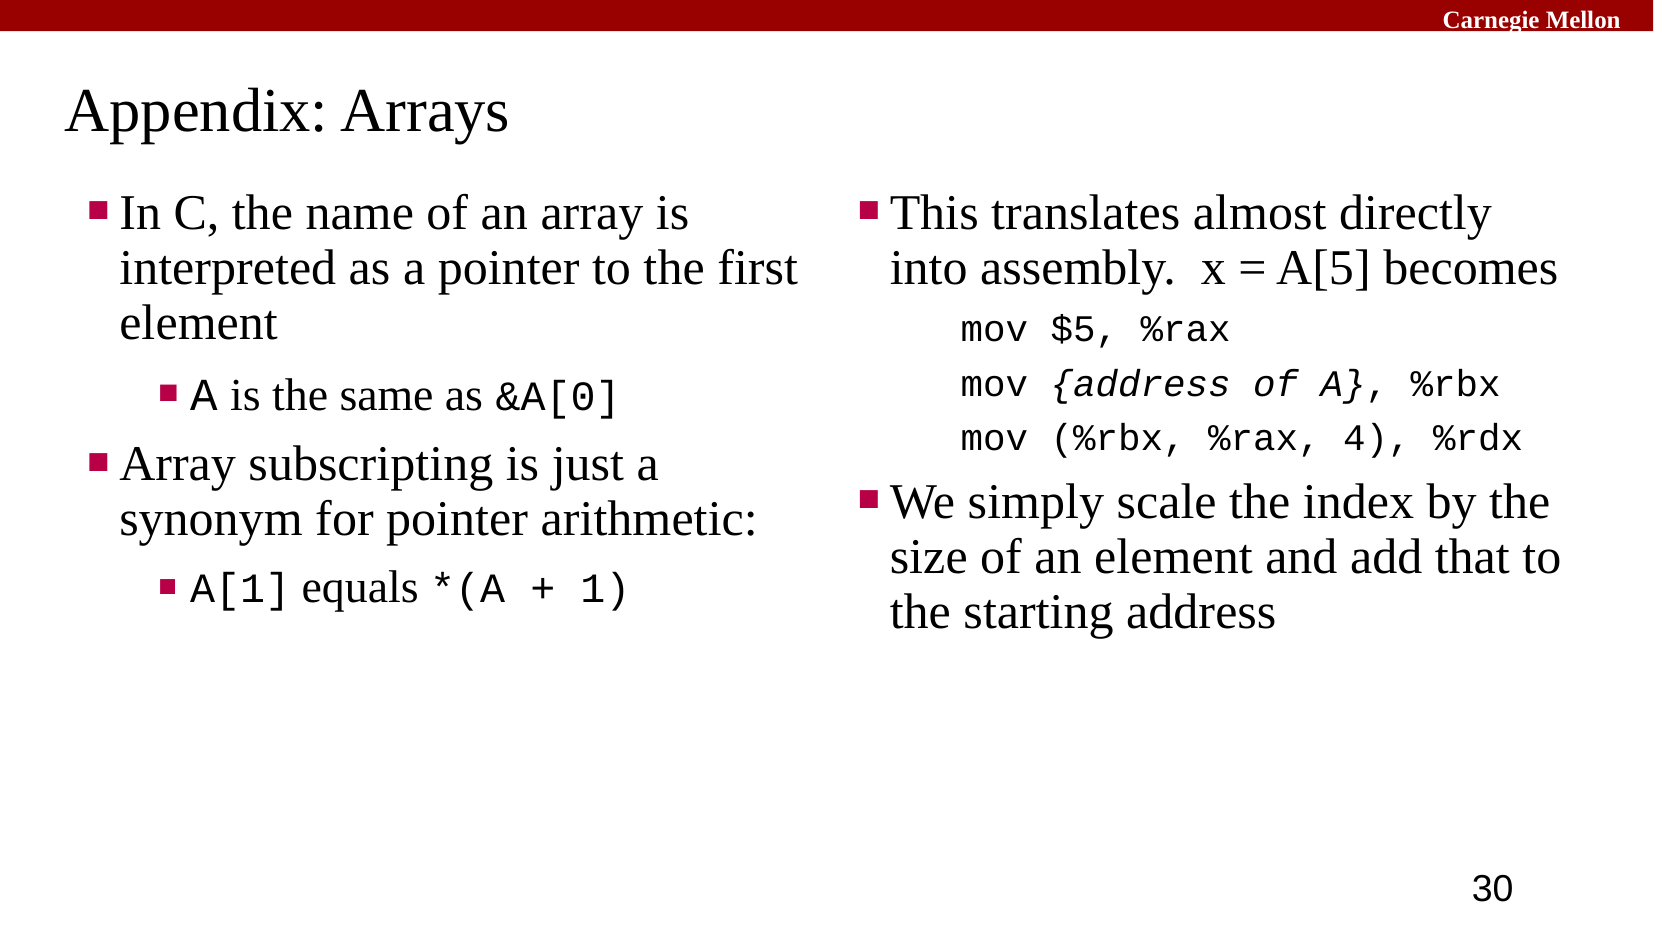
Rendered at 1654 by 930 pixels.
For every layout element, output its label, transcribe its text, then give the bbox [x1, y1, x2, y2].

list This translates almost directly into assembly. x = A[5] becomes mov $5, %rax mov {address of A}, %rbx mov (%rbx, %rax, 4), %rdx We simply scale the index by the size of an element and add that to the starting address [842, 184, 1576, 859]
list In C, the name of an array is interpreted as a pointer to the first element A is the same as &A[0] Array subscripting is just a synonym for pointer arithmetic: A[1] equals *(A + 1) [71, 184, 806, 859]
title Appendix: Arrays [64, 58, 1576, 163]
